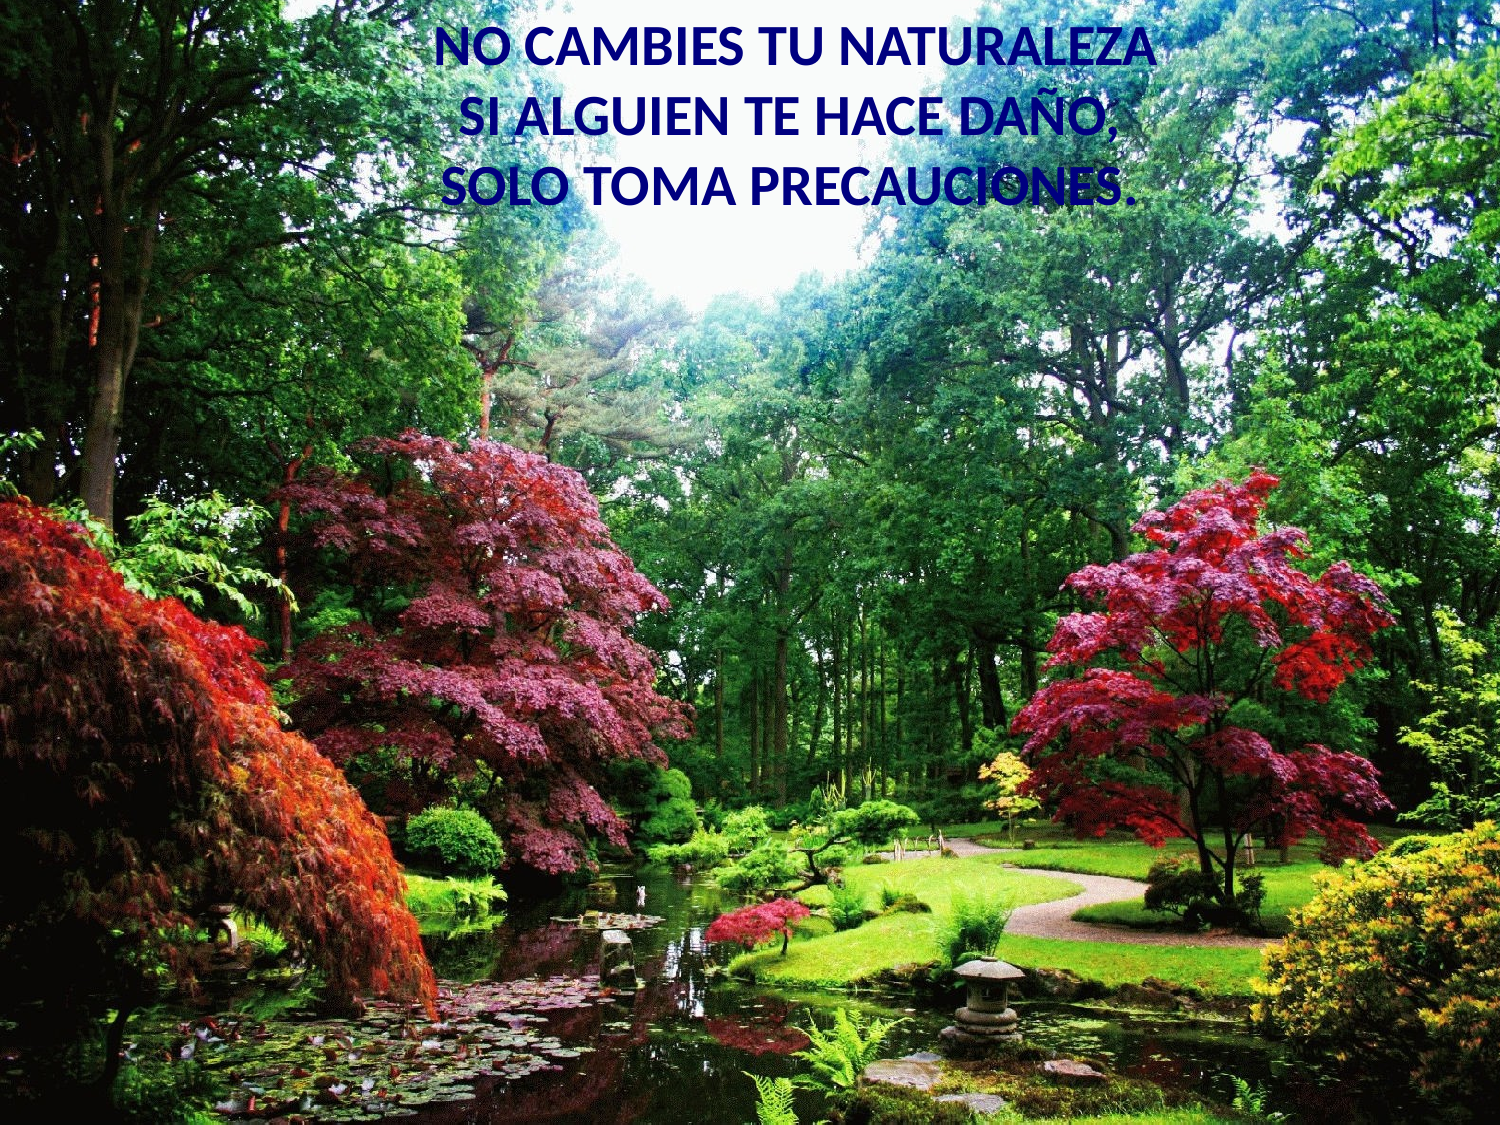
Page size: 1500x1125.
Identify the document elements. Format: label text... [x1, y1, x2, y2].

text_box NO CAMBIES TU NATURALEZA SI ALGUIEN TE HACE DAÑO, SOLO TOMA PRECAUCIONES. [405, 0, 1174, 225]
picture [0, 0, 1500, 1125]
picture [1381, 0, 1396, 6]
